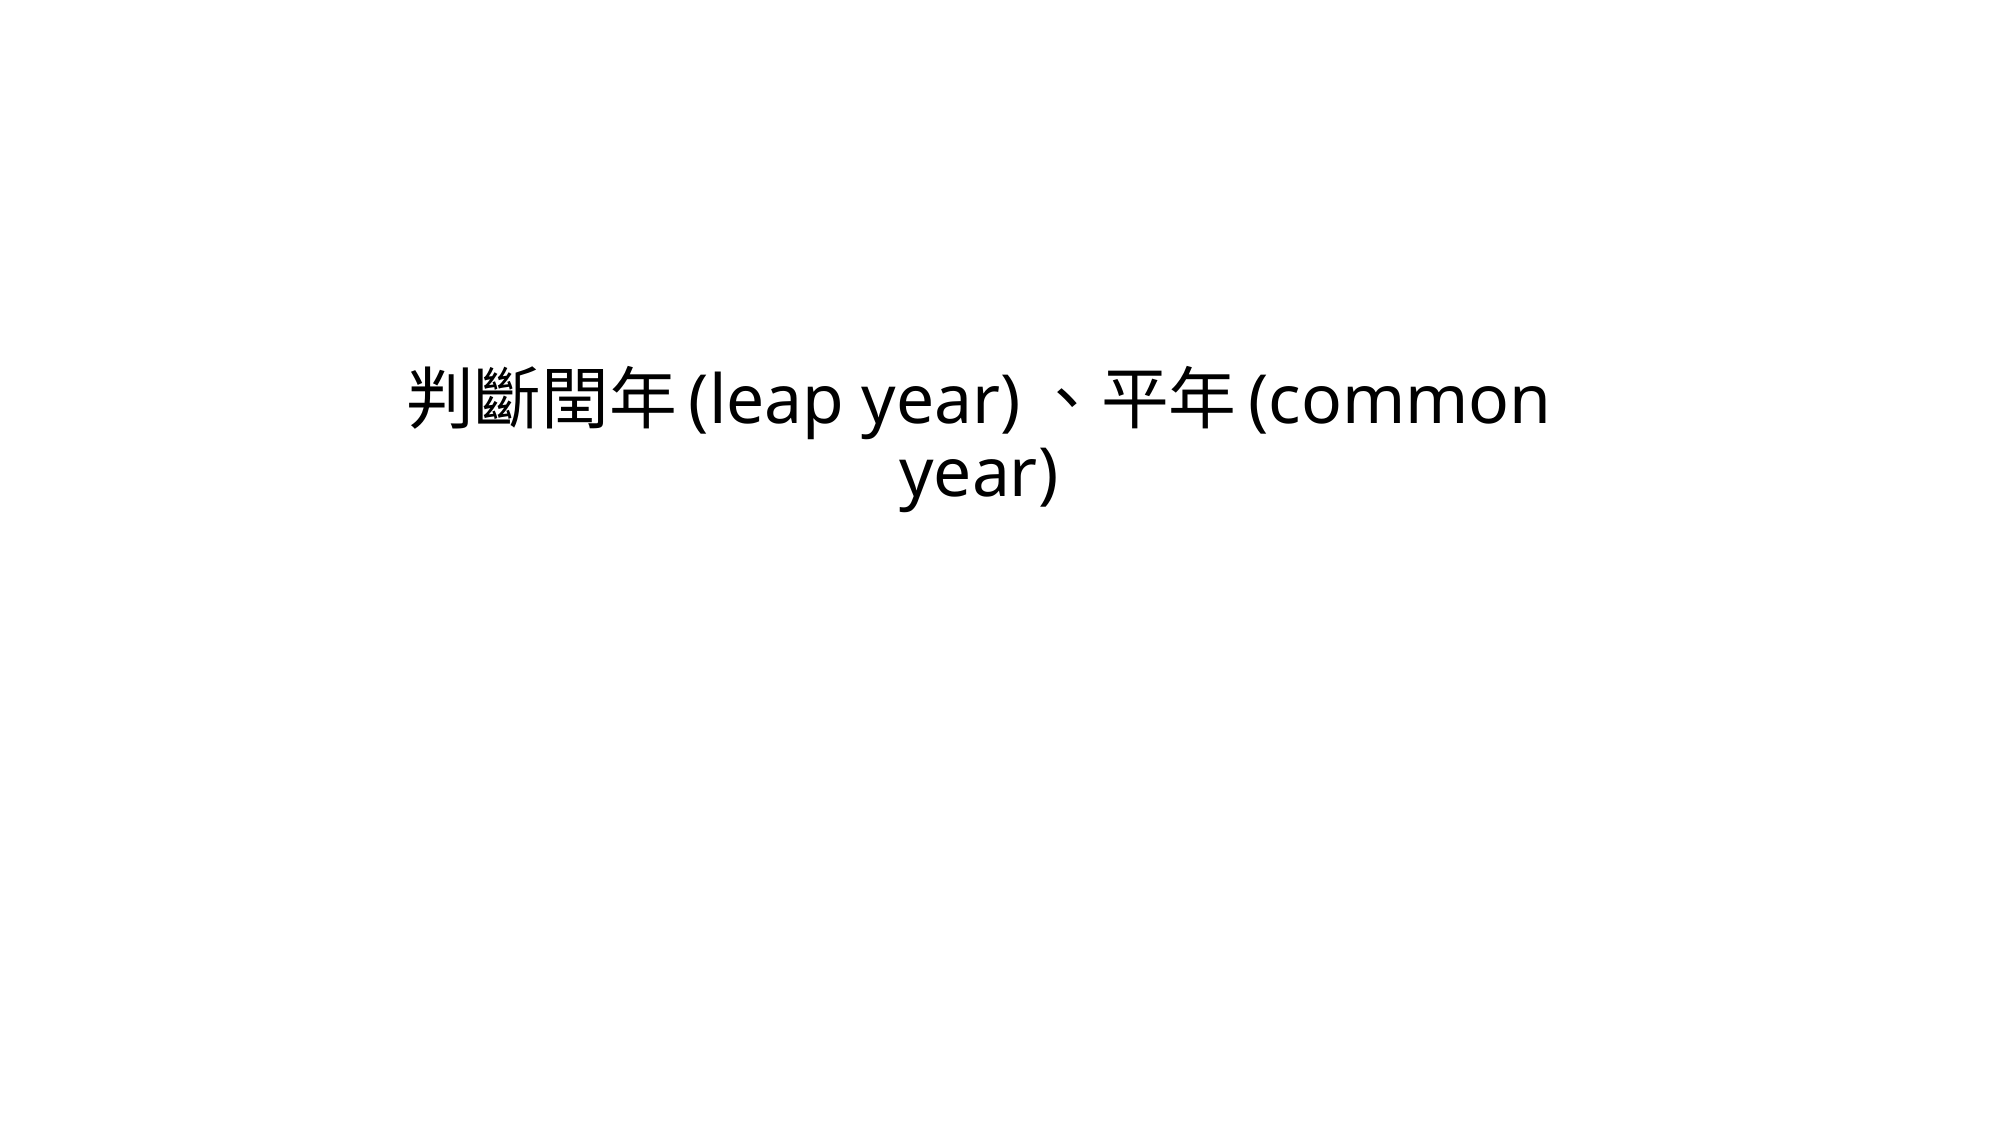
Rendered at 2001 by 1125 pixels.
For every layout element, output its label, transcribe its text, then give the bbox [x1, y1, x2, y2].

title 判斷閏年(leap year)、平年(common year) [331, 356, 1626, 520]
